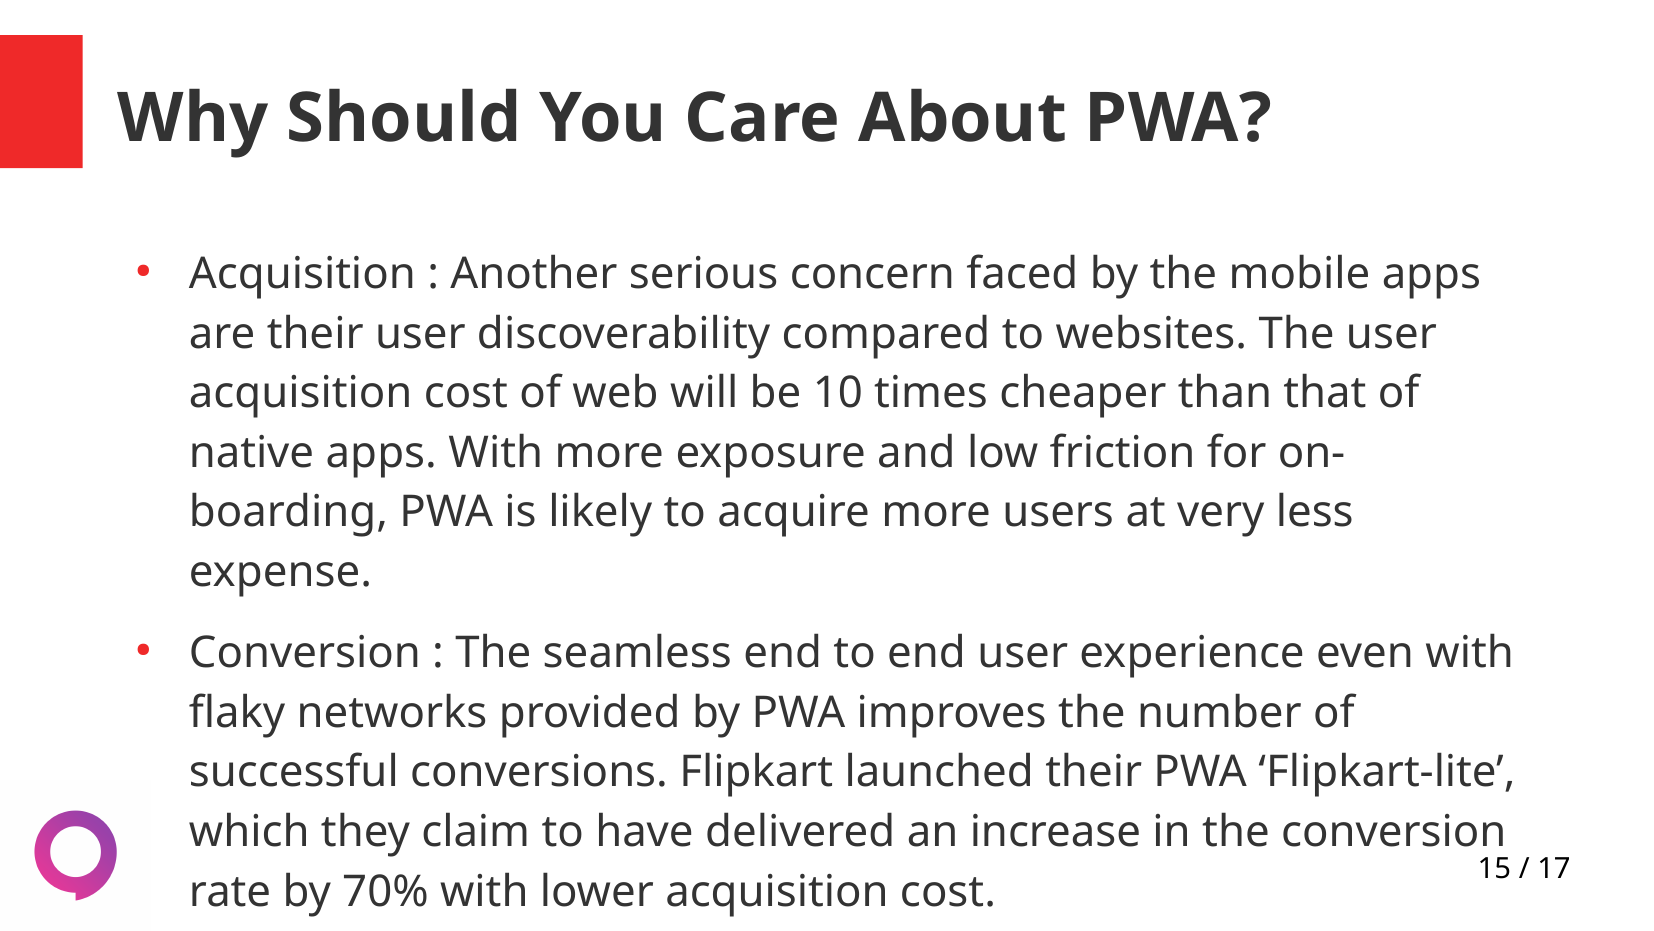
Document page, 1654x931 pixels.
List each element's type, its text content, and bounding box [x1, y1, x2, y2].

list Acquisition : Another serious concern faced by the mobile apps are their user discoverability compared to websites. The user acquisition cost of web will be 10 times cheaper than that of native apps. With more exposure and low friction for on-boarding, PWA is likely to acquire more users at very less expense. Conversion : The seamless end to end user experience even with flaky networks provided by PWA improves the number of successful conversions. Flipkart launched their PWA ‘Flipkart-lite’, which they claim to have delivered an increase in the conversion rate by 70% with lower acquisition cost. [117, 242, 1536, 782]
title Why Should You Care About PWA? [117, 36, 1571, 193]
picture [0, 780, 151, 931]
